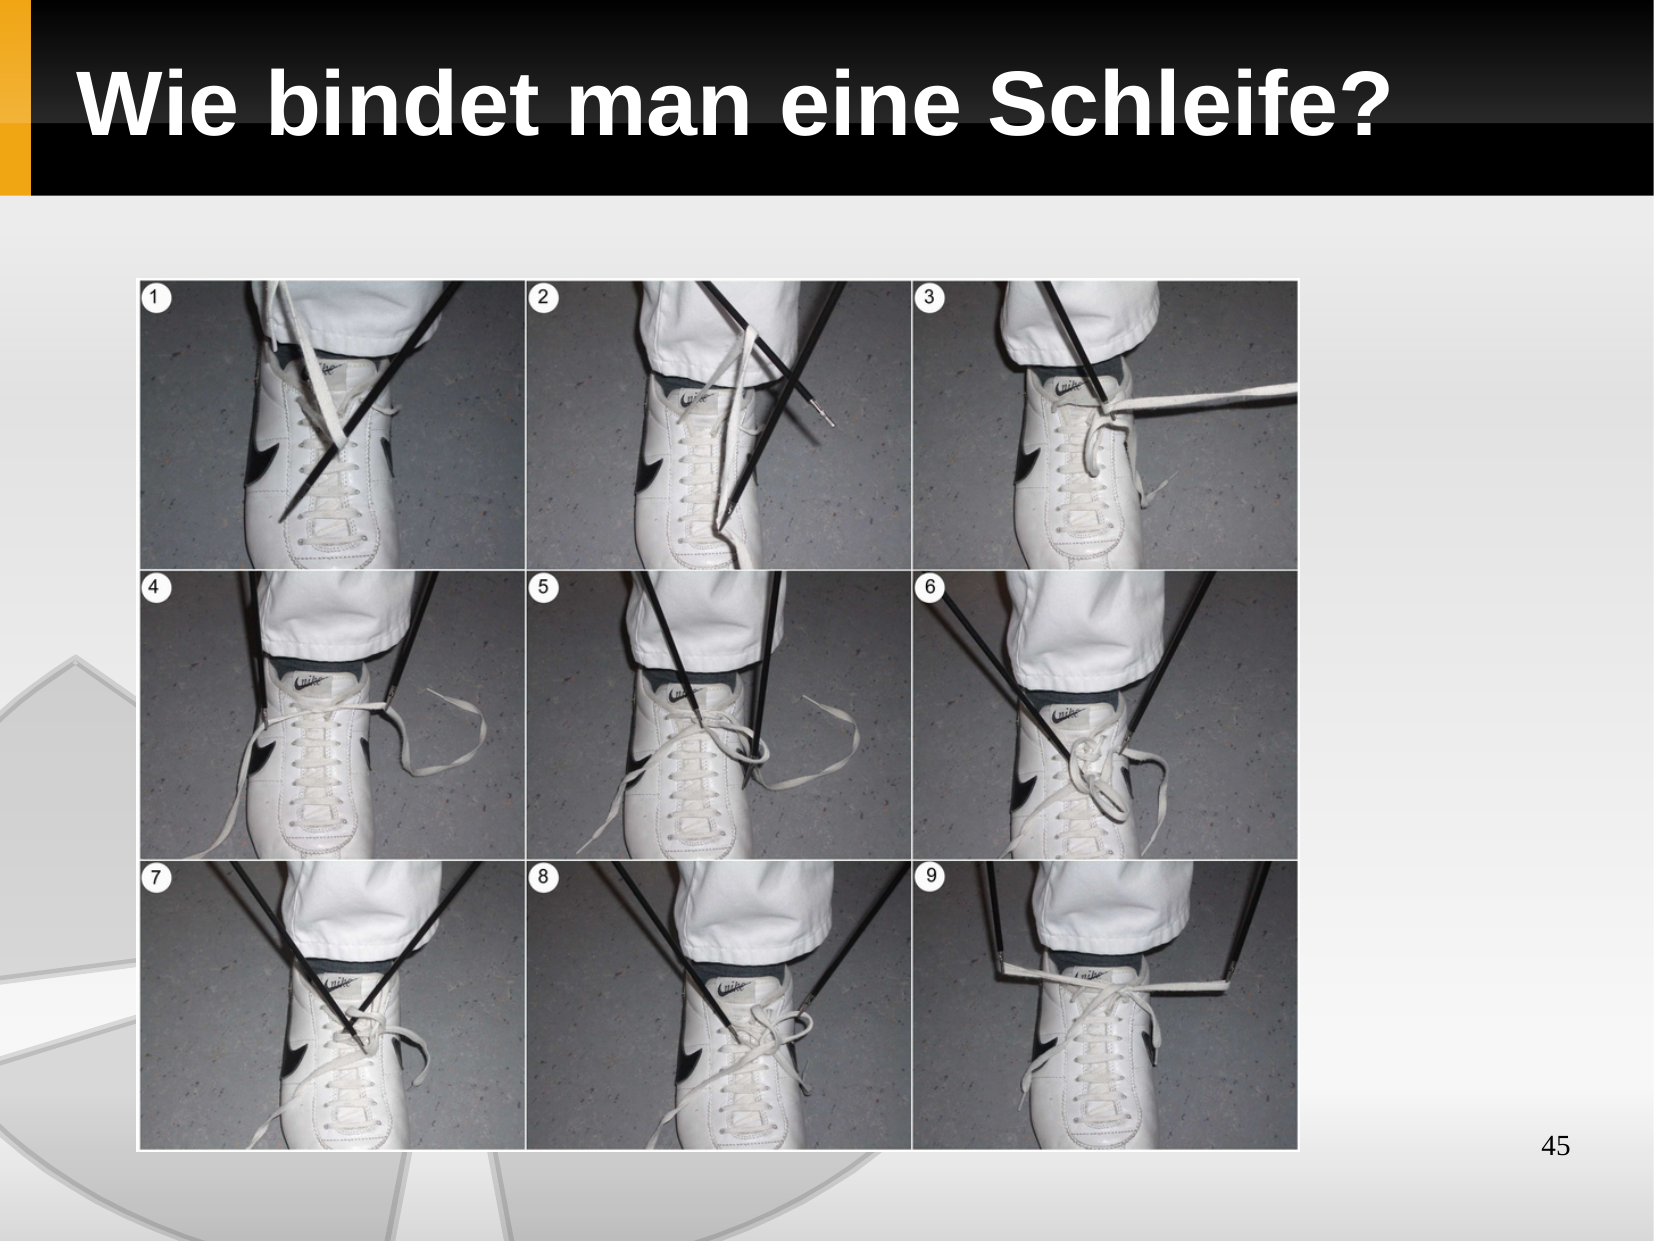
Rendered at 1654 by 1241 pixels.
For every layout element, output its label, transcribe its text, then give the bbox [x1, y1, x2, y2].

picture [0, 0, 1654, 1241]
text_box [136, 278, 1300, 1152]
title Wie bindet man eine Schleife? [76, 0, 1565, 208]
